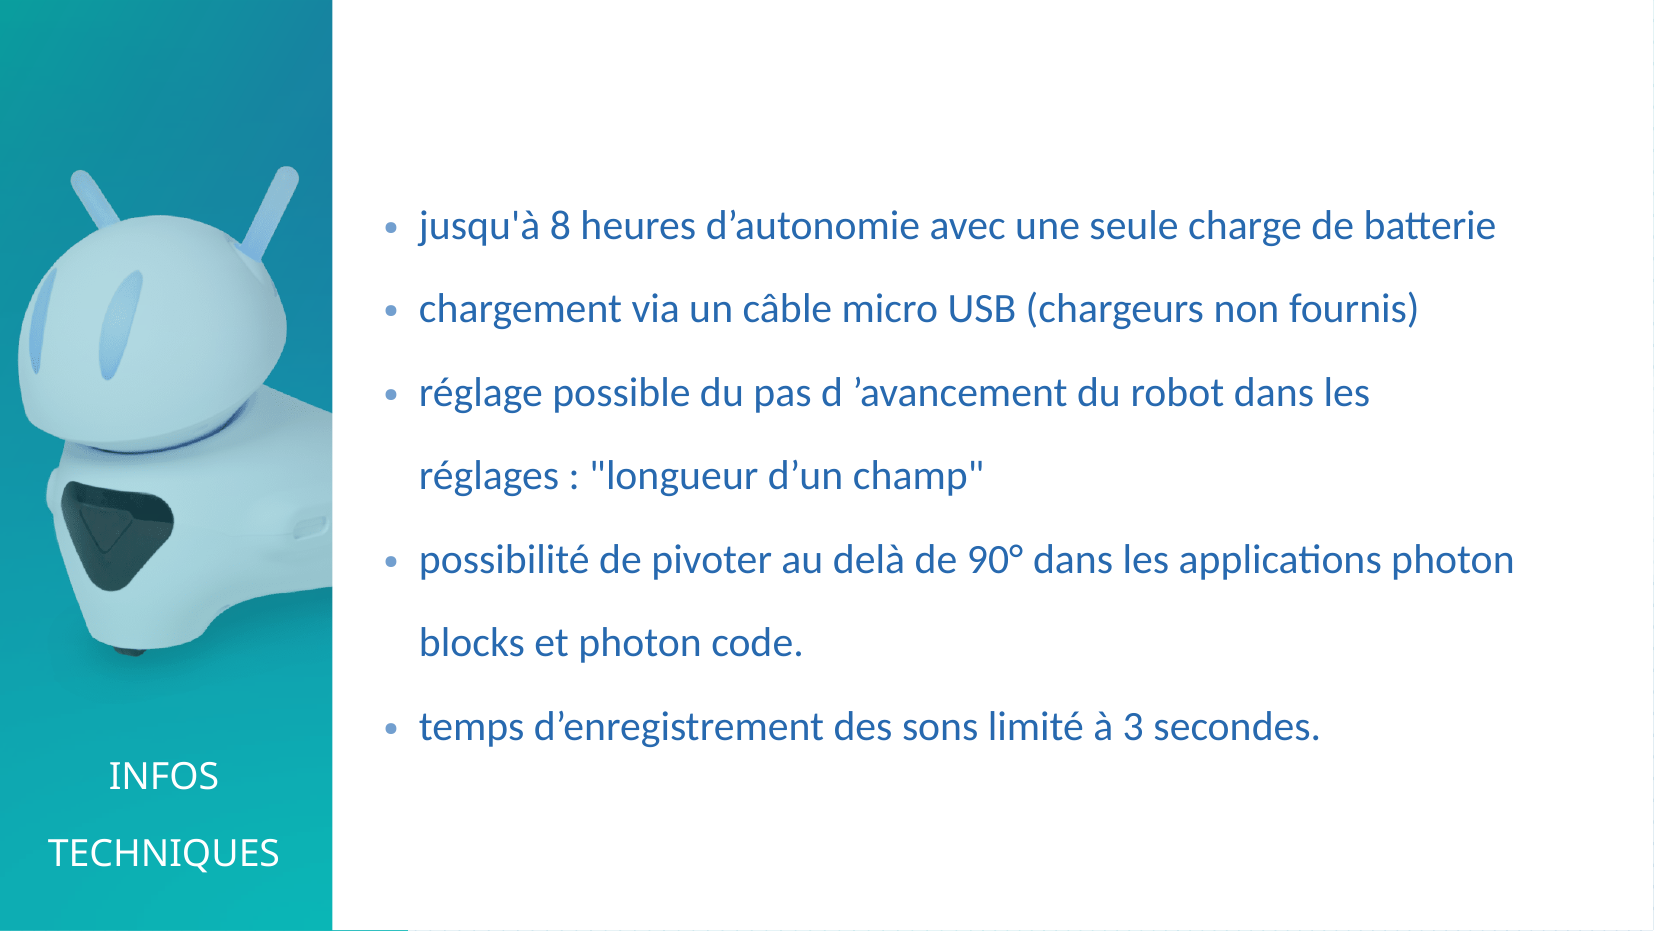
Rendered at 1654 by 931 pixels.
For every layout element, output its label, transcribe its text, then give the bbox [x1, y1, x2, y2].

text_box [0, 0, 1654, 931]
text_box INFOS TECHNIQUES [0, 806, 329, 885]
picture [0, 26, 332, 806]
text_box jusqu'à 8 heures d’autonomie avec une seule charge de batterie chargement via un câble micro USB (chargeurs non fournis) réglage possible du pas d ’avancement du robot dans les réglages : "longueur d’un champ" possibilité de pivoter au delà de 90° dans les applications photon blocks et photon code. temps d’enregistrement des sons limité à 3 secondes. [368, 2, 1626, 915]
